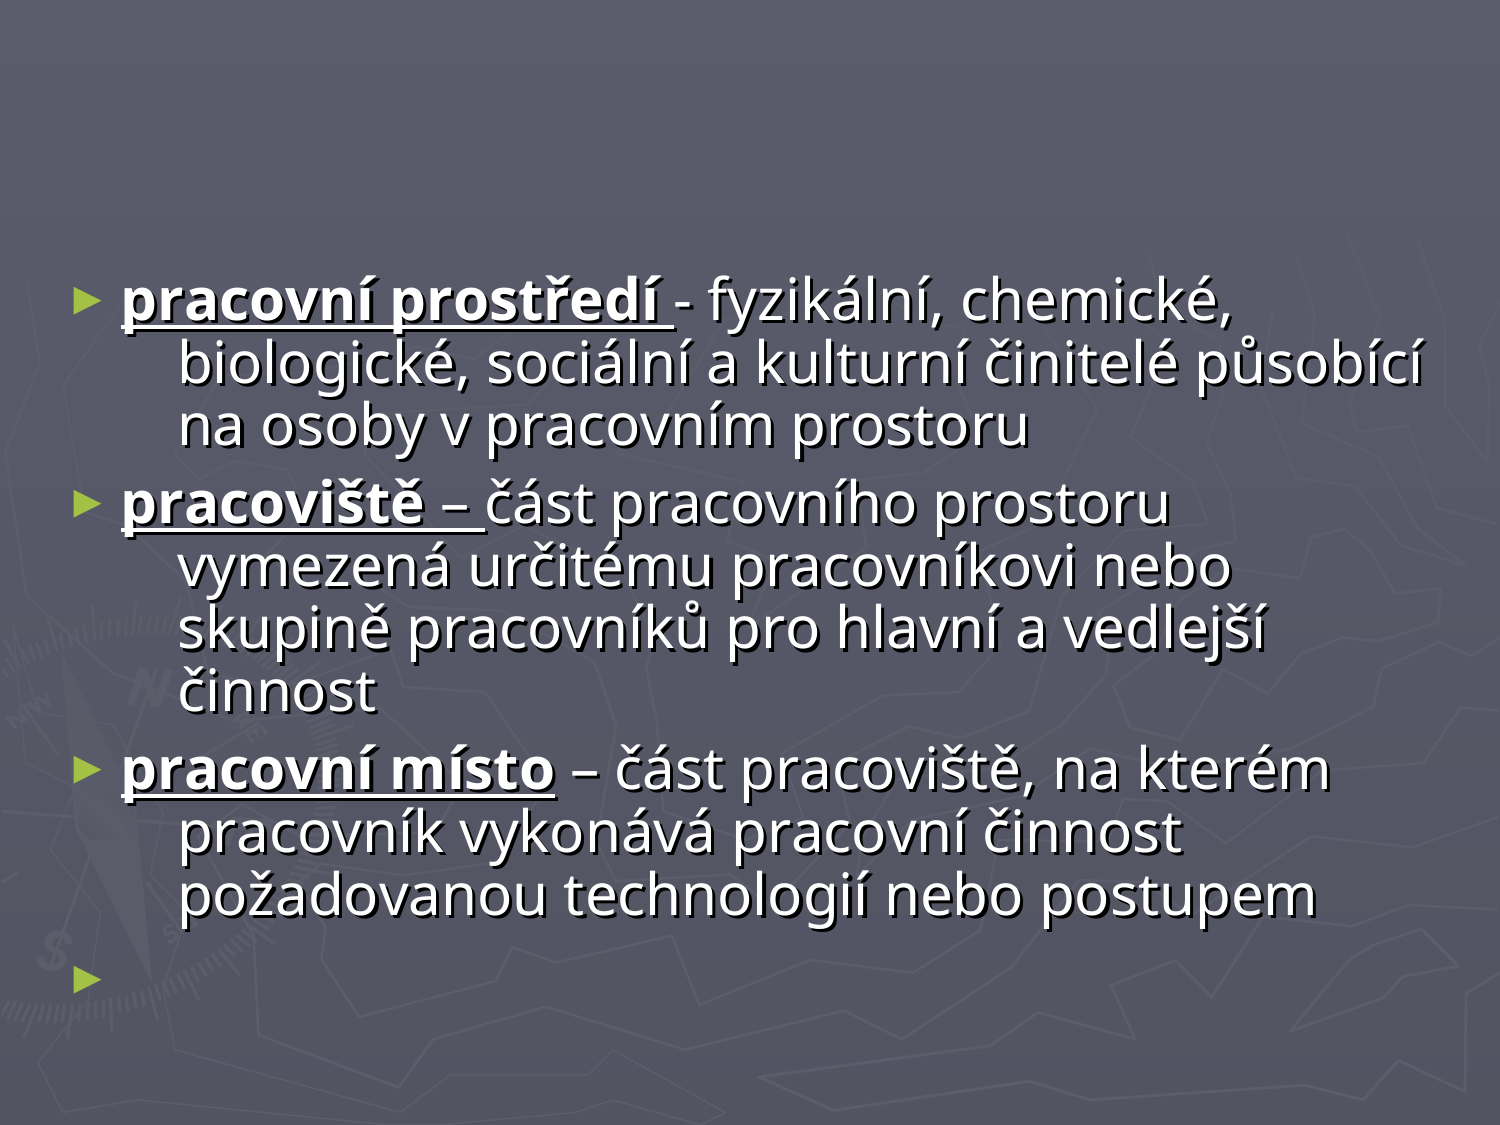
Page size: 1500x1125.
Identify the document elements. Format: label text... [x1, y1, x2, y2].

list pracovní prostředí - fyzikální, chemické, biologické, sociální a kulturní činitelé působící na osoby v pracovním prostoru pracoviště – část pracovního prostoru vymezená určitému pracovníkovi nebo skupině pracovníků pro hlavní a vedlejší činnost pracovní místo – část pracoviště, na kterém pracovník vykonává pracovní činnost požadovanou technologií nebo postupem [49, 262, 1451, 1001]
